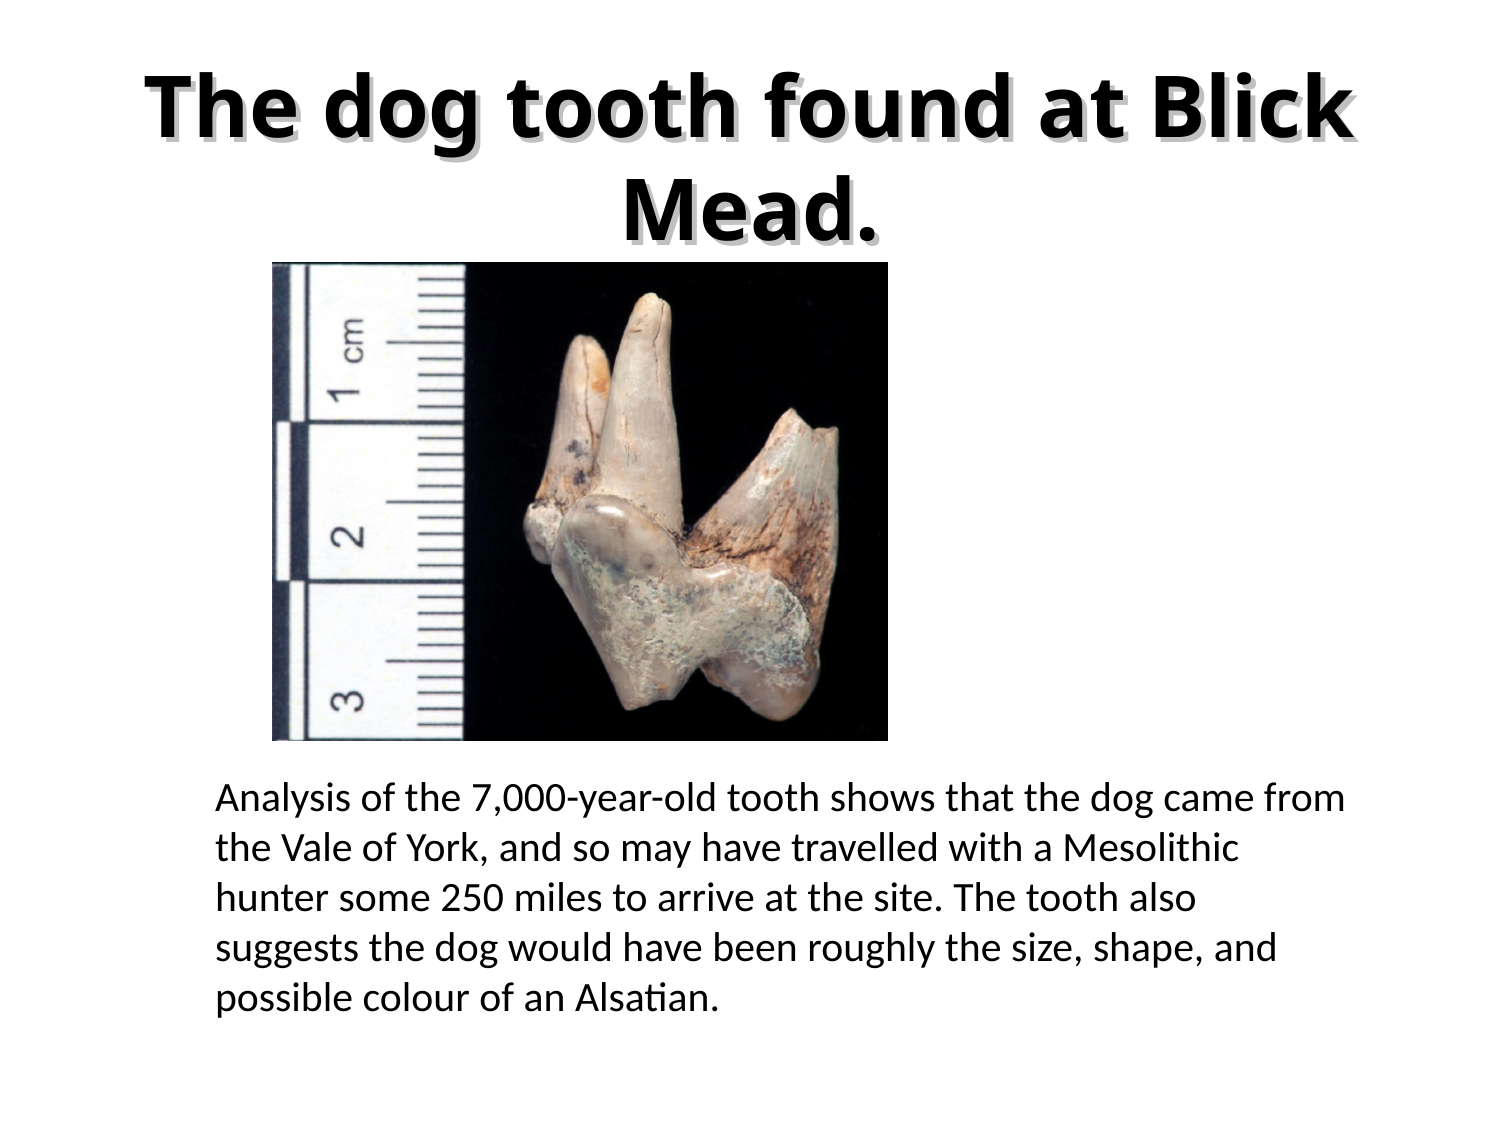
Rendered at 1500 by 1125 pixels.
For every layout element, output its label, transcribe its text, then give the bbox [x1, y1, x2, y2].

picture [272, 262, 888, 741]
title The dog tooth found at Blick Mead. [75, 45, 1426, 233]
text_box Analysis of the 7,000-year-old tooth shows that the dog came from the Vale of York, and so may have travelled with a Mesolithic hunter some 250 miles to arrive at the site. The tooth also suggests the dog would have been roughly the size, shape, and possible colour of an Alsatian. [200, 763, 1363, 1028]
